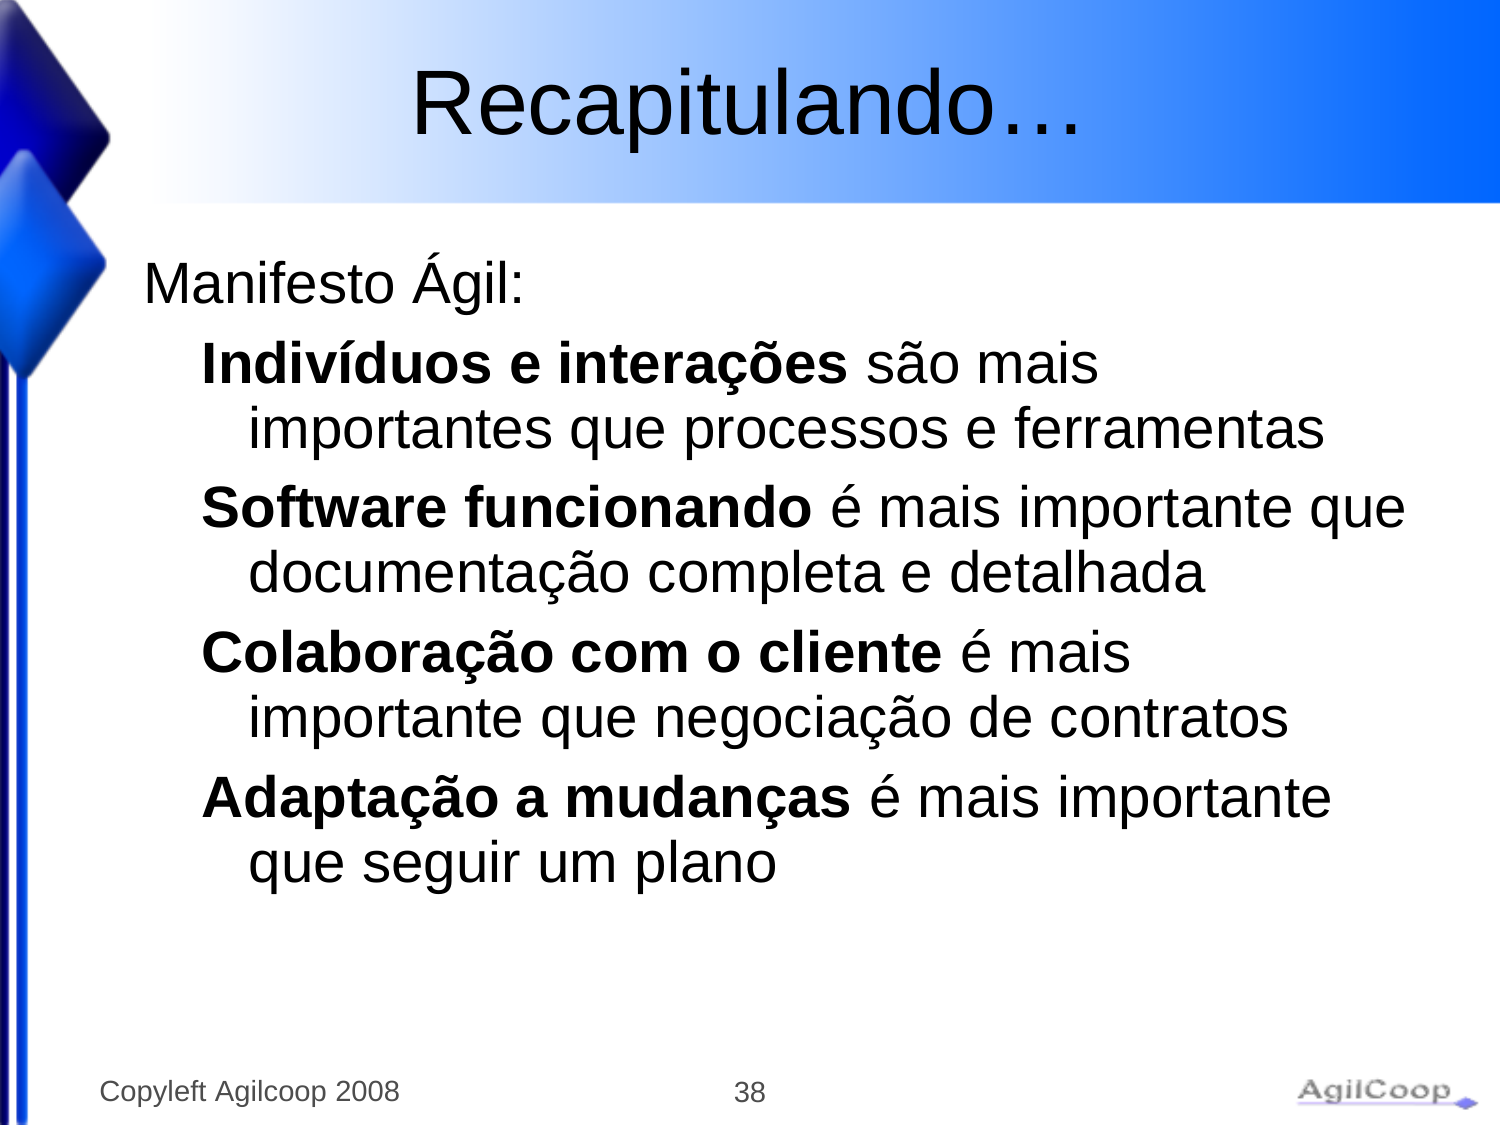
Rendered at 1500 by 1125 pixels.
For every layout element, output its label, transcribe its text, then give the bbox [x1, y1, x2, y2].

list Manifesto Ágil: Indivíduos e interações são mais importantes que processos e ferramentas Software funcionando é mais importante que documentação completa e detalhada Colaboração com o cliente é mais importante que negociação de contratos Adaptação a mudanças é mais importante que seguir um plano [112, 243, 1425, 1056]
picture [0, 0, 1500, 1125]
title Recapitulando… [75, 8, 1426, 197]
